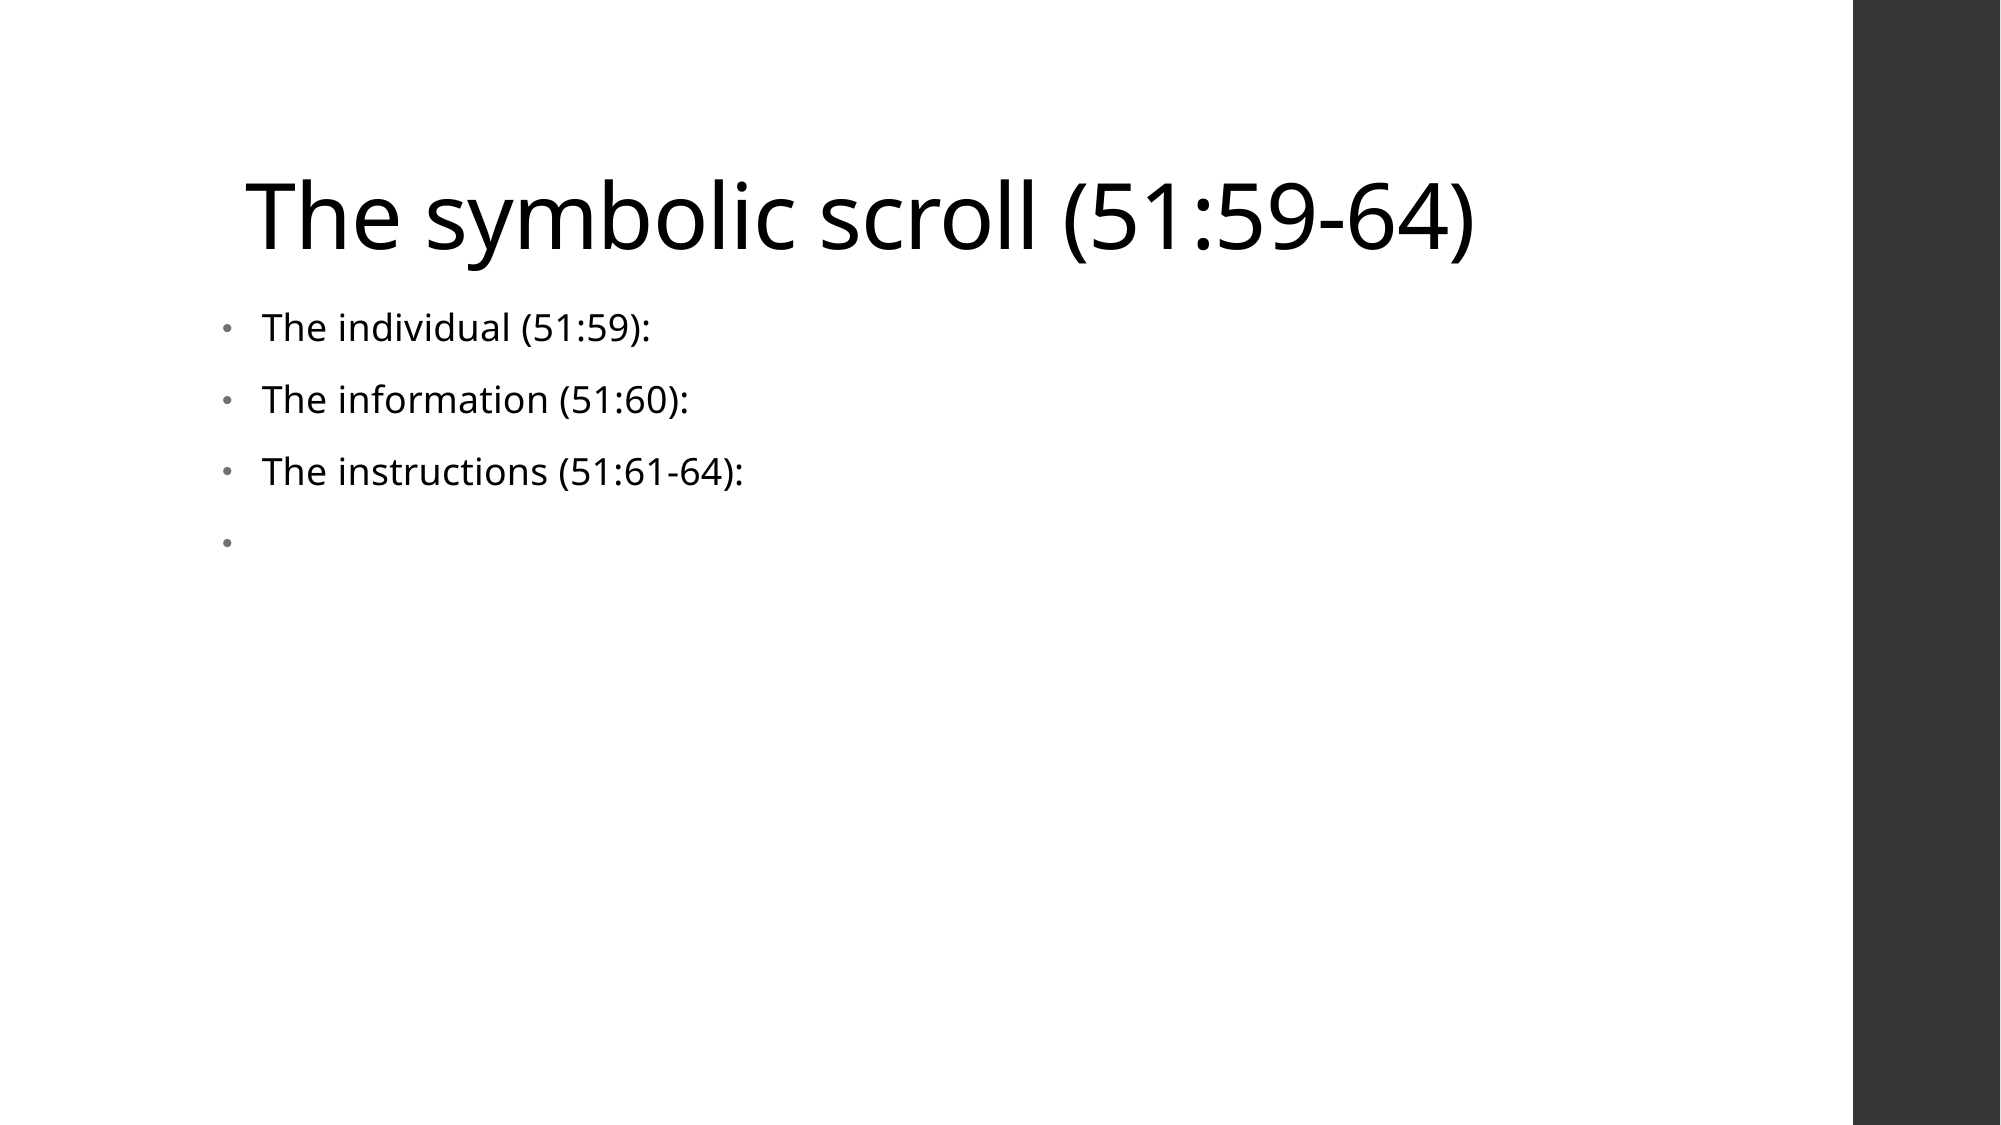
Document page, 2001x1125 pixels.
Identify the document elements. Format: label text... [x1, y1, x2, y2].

title The symbolic scroll (51:59-64) [206, 60, 1797, 278]
list The individual (51:59): The information (51:60): The instructions (51:61-64): [206, 299, 1617, 1014]
